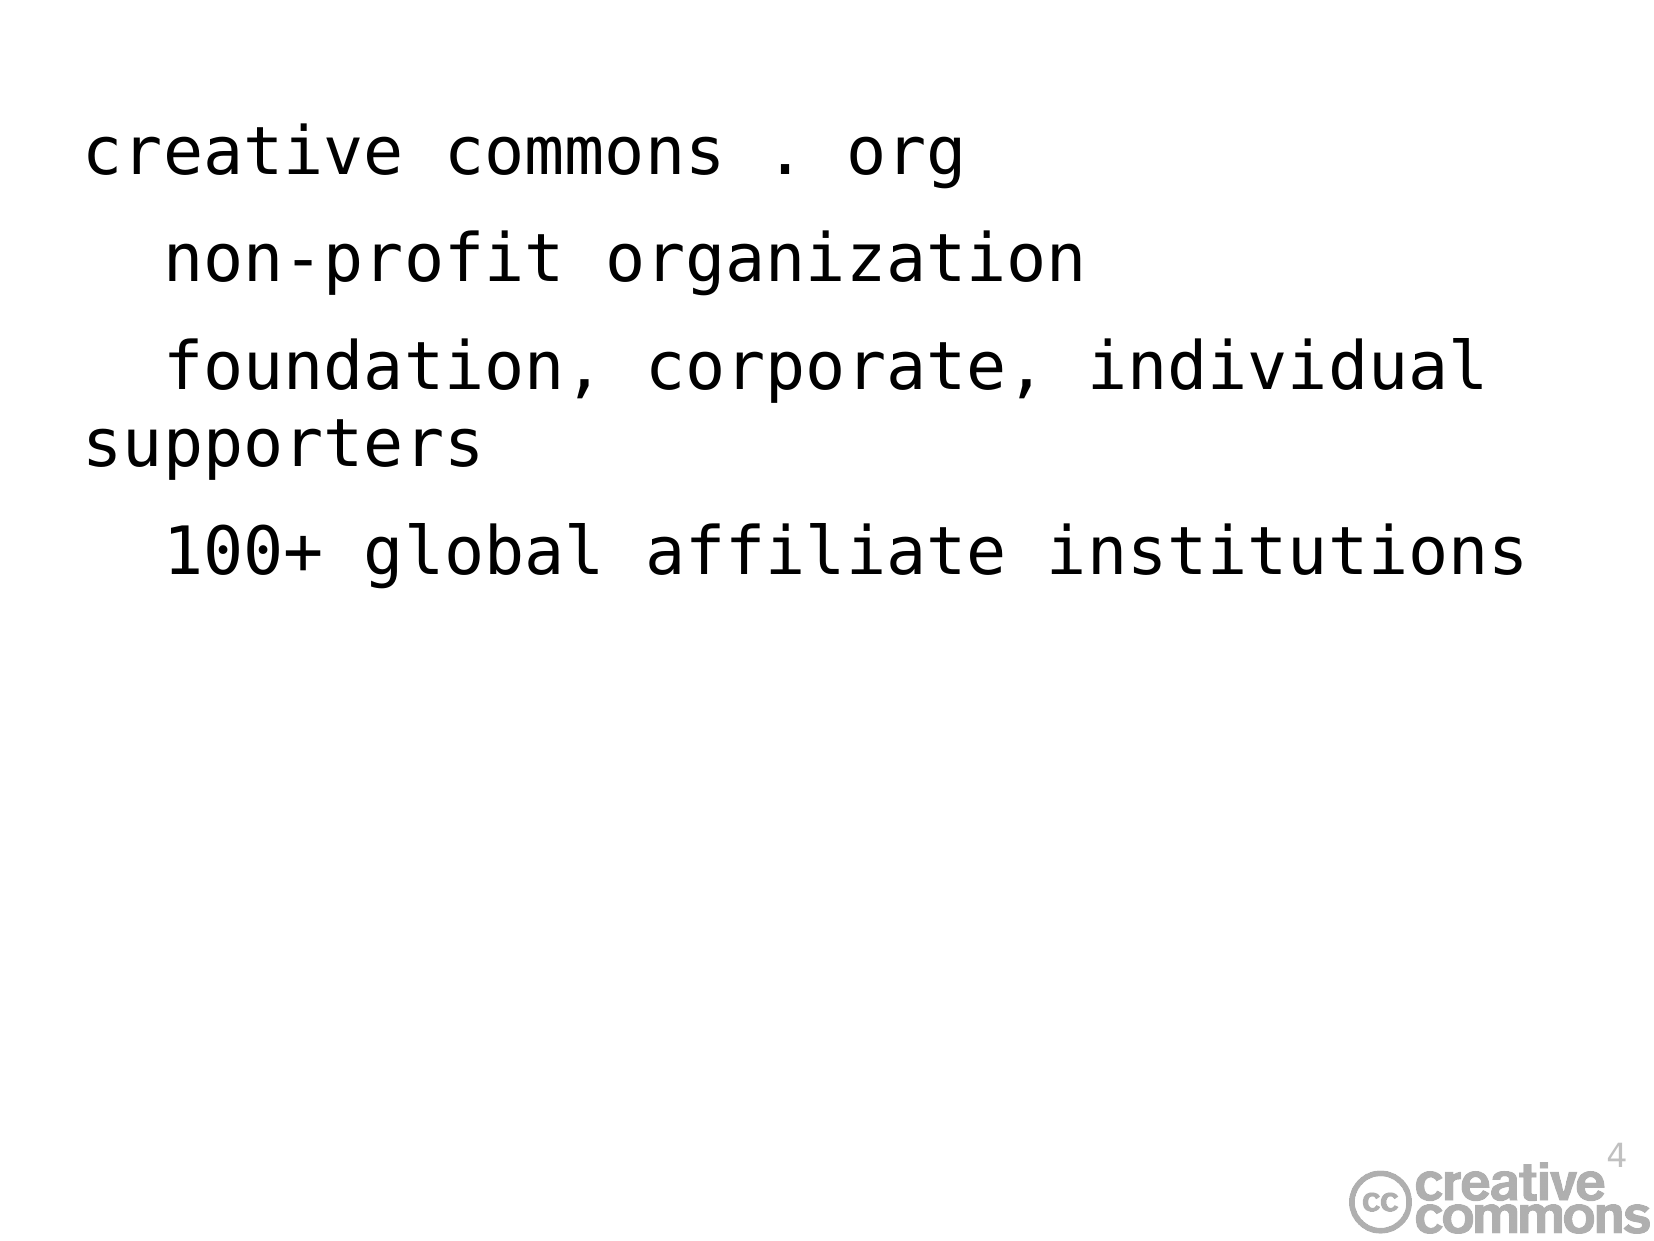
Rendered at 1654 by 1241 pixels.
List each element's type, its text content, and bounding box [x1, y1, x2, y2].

list creative commons . org non-profit organization foundation, corporate, individual supporters 100+ global affiliate institutions [82, 112, 1571, 1109]
picture [1349, 1162, 1650, 1234]
